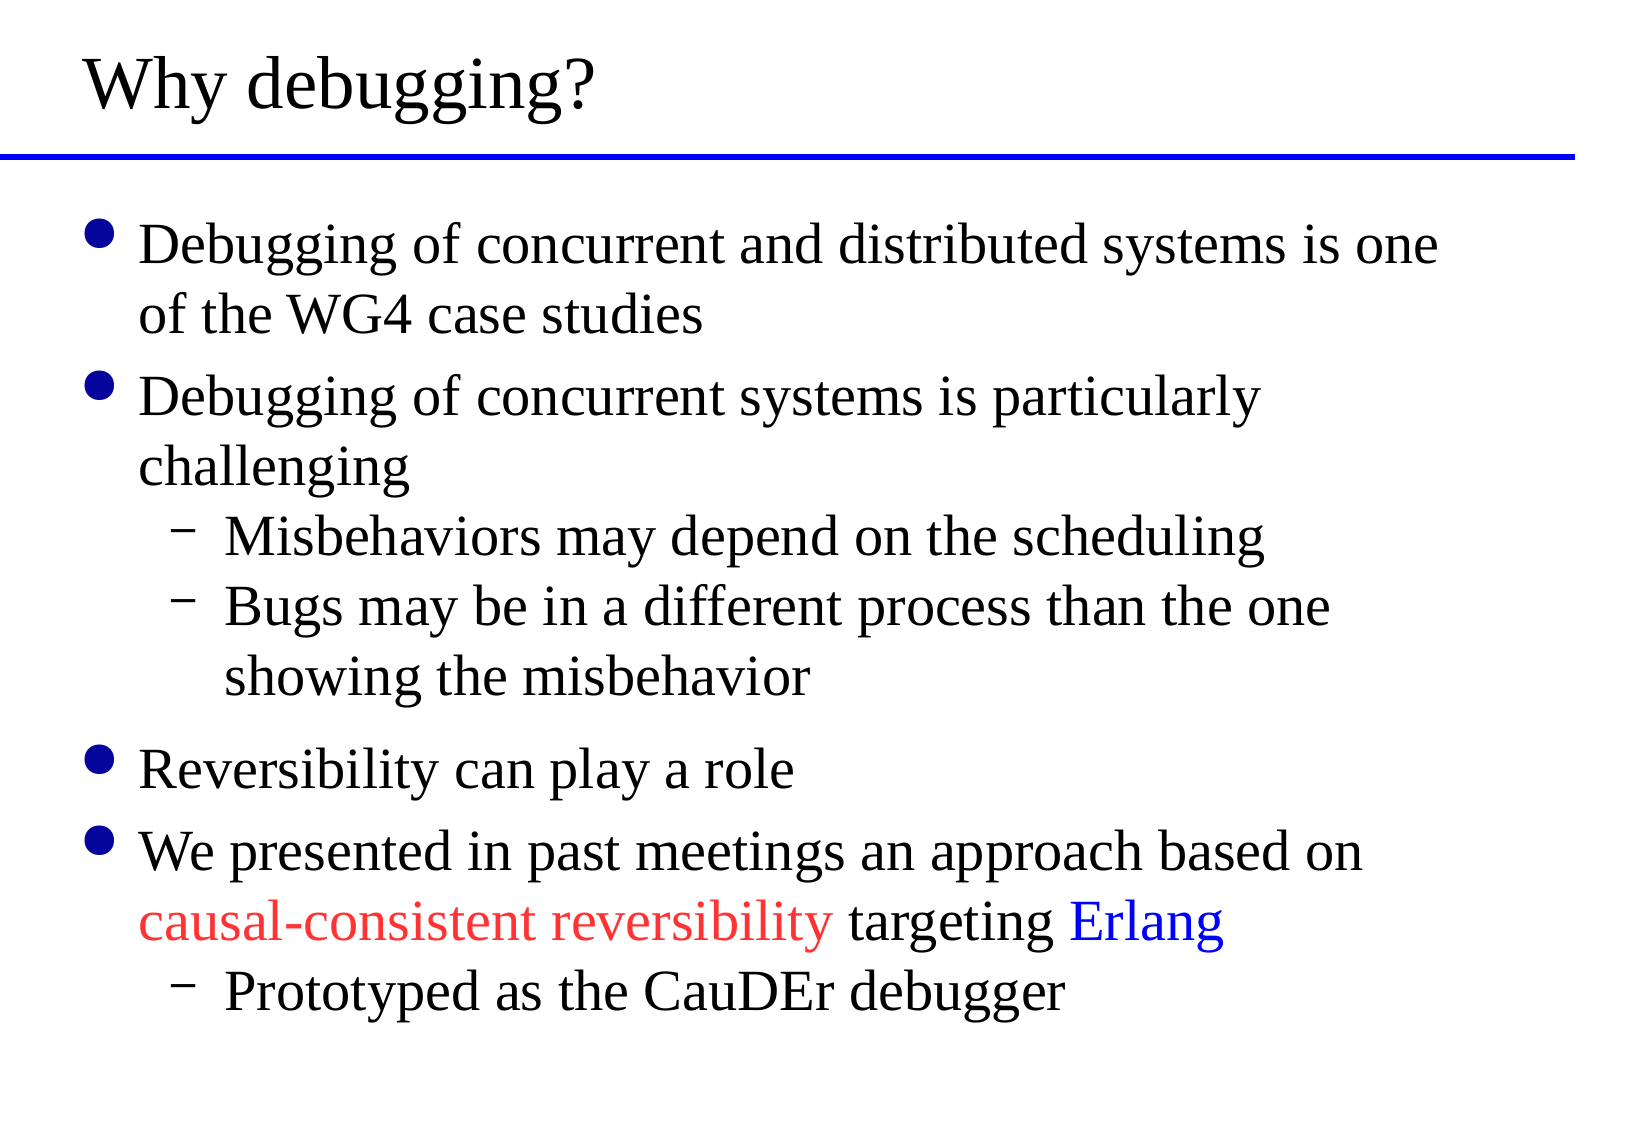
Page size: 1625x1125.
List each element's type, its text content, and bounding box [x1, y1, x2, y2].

title Why debugging? [67, 27, 1544, 131]
list Debugging of concurrent and distributed systems is one of the WG4 case studies Debugging of concurrent systems is particularly challenging Misbehaviors may depend on the scheduling Bugs may be in a different process than the one showing the misbehavior Reversibility can play a role We presented in past meetings an approach based on causal-consistent reversibility targeting Erlang Prototyped as the CauDEr debugger [67, 198, 1478, 1061]
